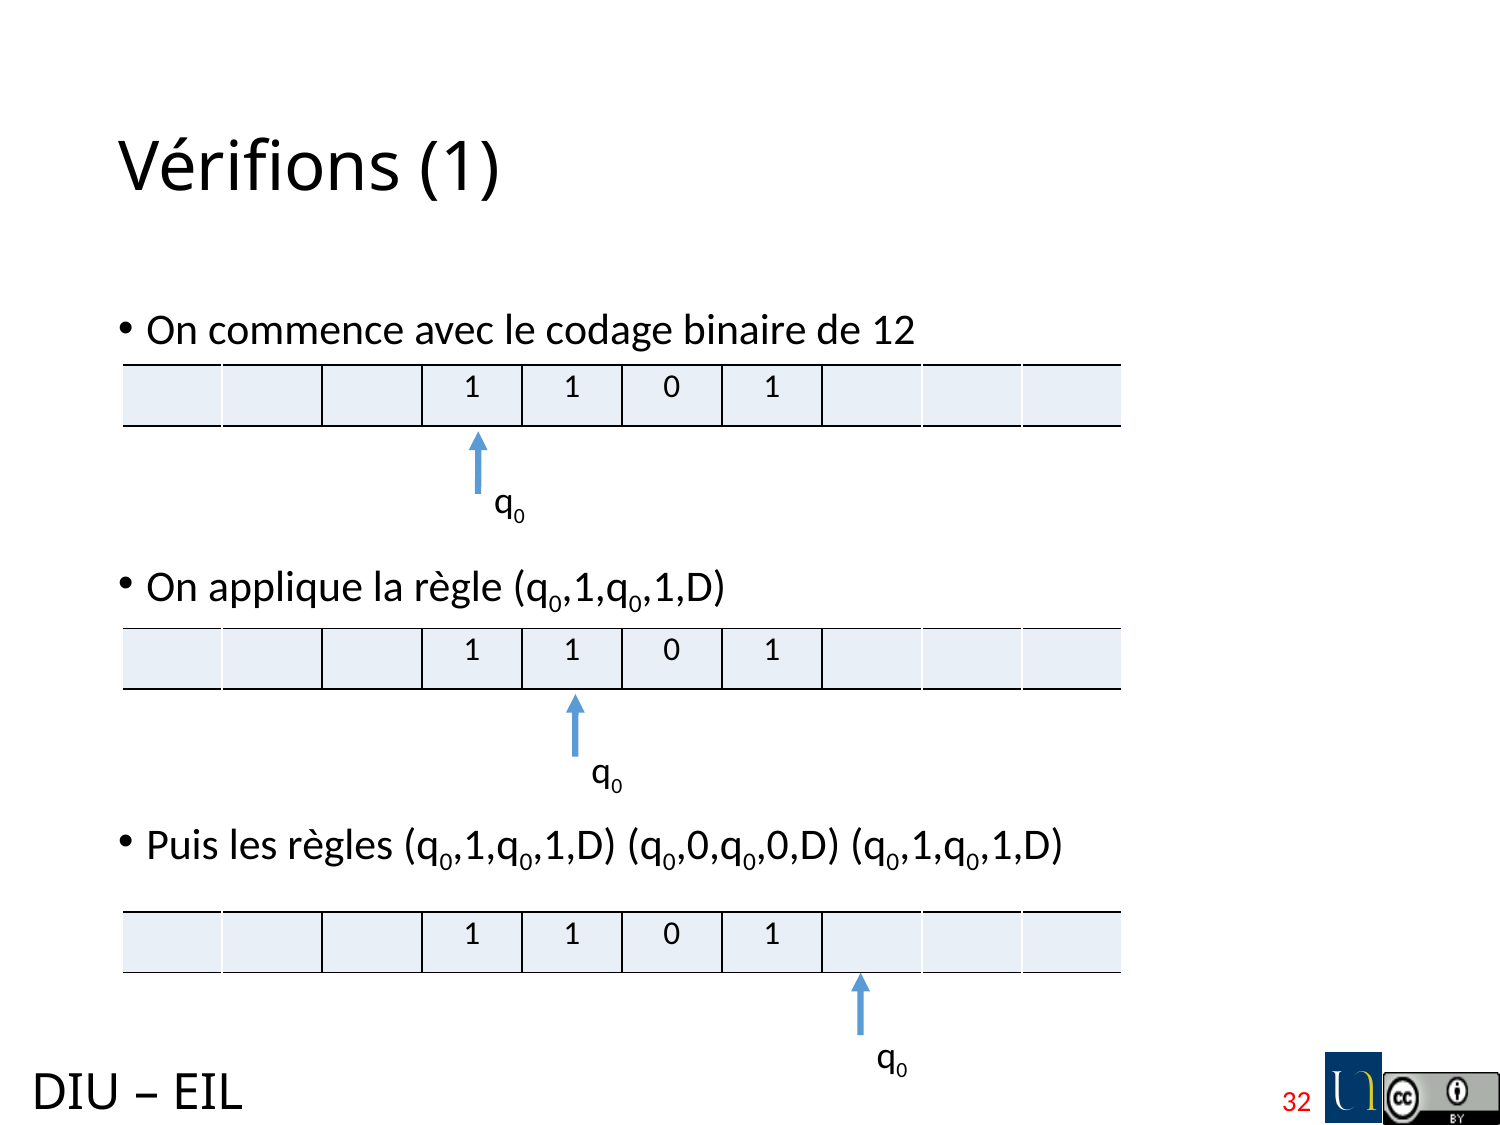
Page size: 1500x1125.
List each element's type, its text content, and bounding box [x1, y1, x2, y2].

table_header [323, 913, 421, 972]
table_header 1 [523, 629, 621, 688]
table_header [323, 366, 421, 425]
title Vérifions (1) [103, 59, 1397, 278]
table_header [223, 366, 321, 425]
list On commence avec le codage binaire de 12 On applique la règle (q0,1,q0,1,D) Puis les règles (q0,1,q0,1,D) (q0,0,q0,0,D) (q0,1,q0,1,D) [103, 299, 1397, 1014]
text_box q0 [479, 469, 540, 535]
table_header 1 [723, 366, 821, 425]
table_header [923, 913, 1021, 972]
table_header [923, 366, 1021, 425]
table_header 1 [723, 913, 821, 972]
text_box q0 [861, 1023, 923, 1090]
table_header [223, 629, 321, 688]
table_header [923, 629, 1021, 688]
table_header [1023, 629, 1121, 688]
text_box q0 [576, 738, 638, 805]
table_header 0 [623, 629, 721, 688]
table_header 1 [423, 629, 521, 688]
table_header [823, 913, 921, 972]
table_header 1 [523, 366, 621, 425]
picture [1383, 1072, 1500, 1125]
table_header [123, 629, 221, 688]
table_header [823, 629, 921, 688]
table_header 1 [423, 366, 521, 425]
table_header [1023, 366, 1121, 425]
table_header 1 [723, 629, 821, 688]
table_header [1023, 913, 1121, 972]
table_header [123, 913, 221, 972]
table_header 0 [623, 366, 721, 425]
table_header [823, 366, 921, 425]
table_header 1 [423, 913, 521, 972]
table_header 0 [623, 913, 721, 972]
picture [1325, 1052, 1382, 1123]
table_header [323, 629, 421, 688]
table_header [123, 366, 221, 425]
slide_number <numéro> [1240, 1070, 1327, 1125]
table_header [223, 913, 321, 972]
table_header 1 [523, 913, 621, 972]
